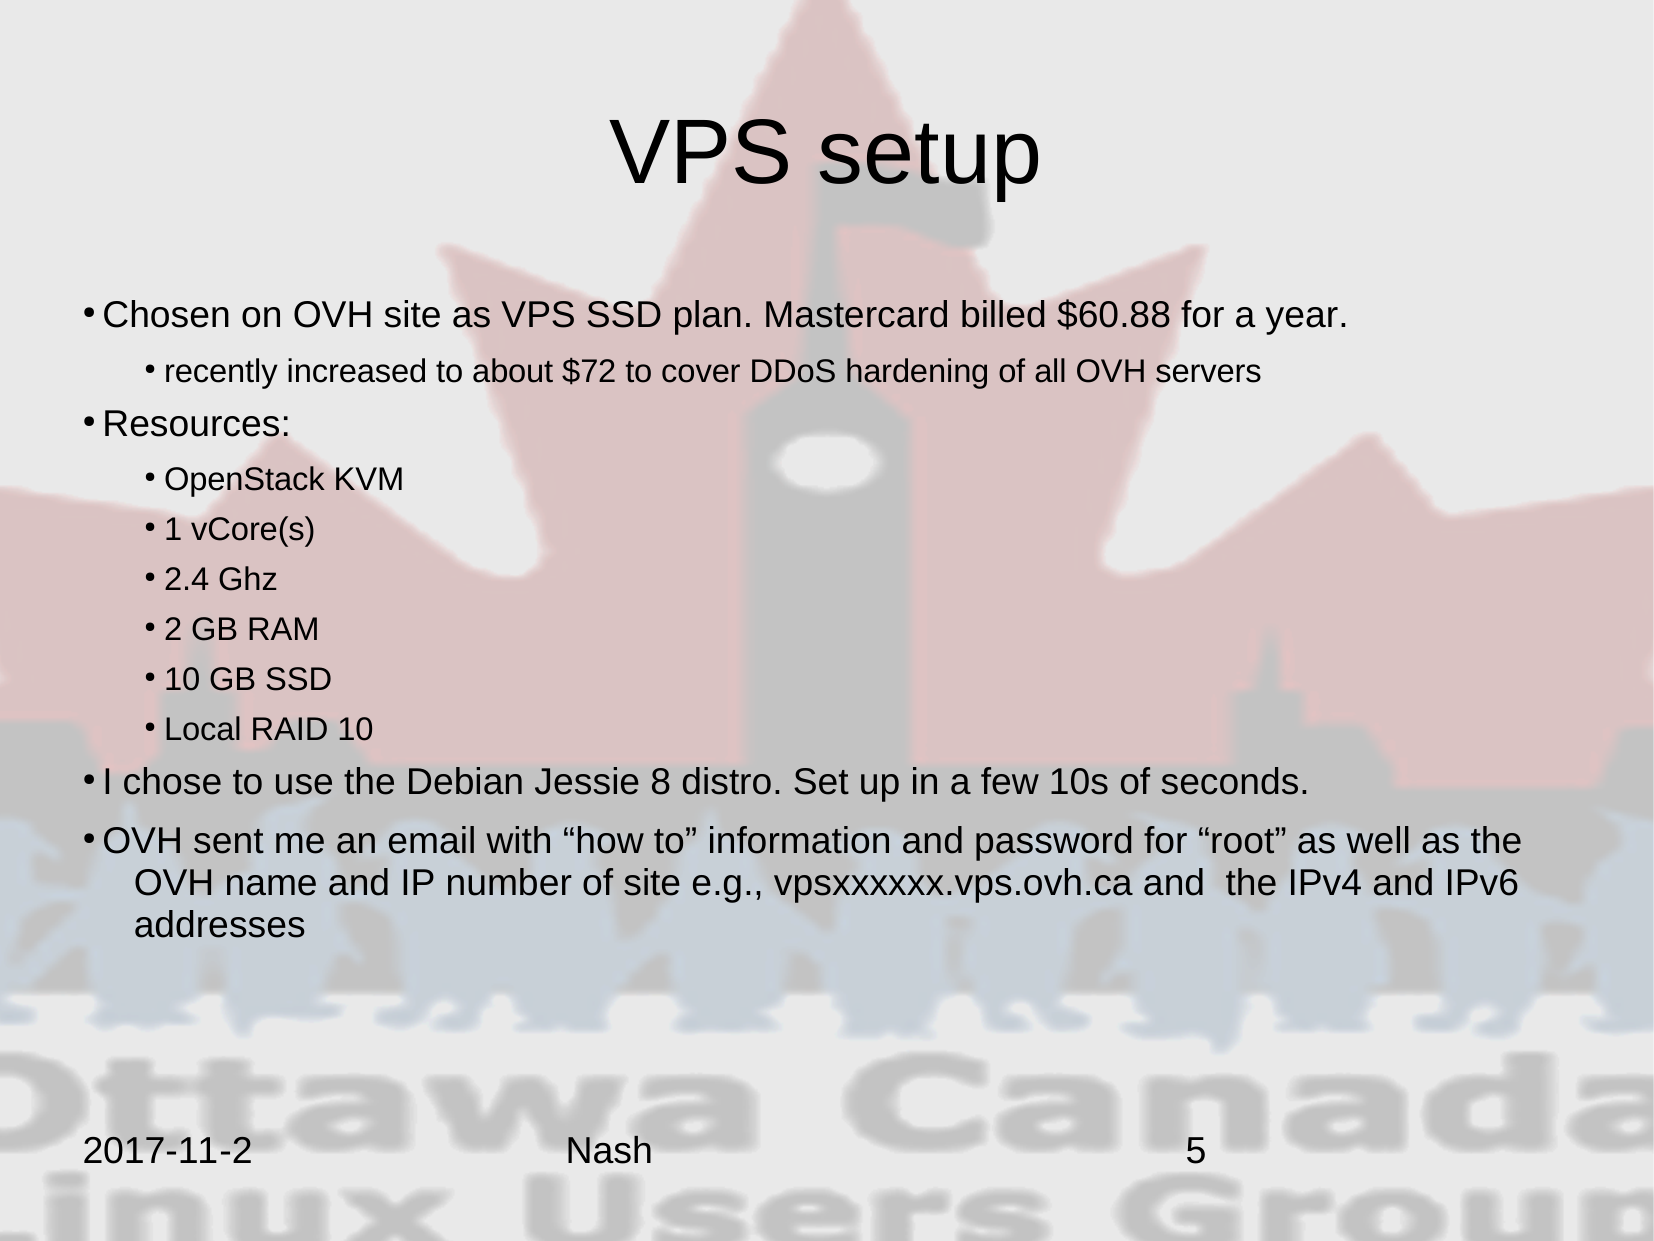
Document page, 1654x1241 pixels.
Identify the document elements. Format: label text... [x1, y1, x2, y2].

picture [0, 0, 1654, 1241]
title VPS setup [82, 49, 1570, 256]
list Chosen on OVH site as VPS SSD plan. Mastercard billed $60.88 for a year. recently increased to about $72 to cover DDoS hardening of all OVH servers Resources: OpenStack KVM 1 vCore(s) 2.4 Ghz 2 GB RAM 10 GB SSD Local RAID 10 I chose to use the Debian Jessie 8 distro. Set up in a few 10s of seconds. OVH sent me an email with “how to” information and password for “root” as well as the OVH name and IP number of site e.g., vpsxxxxxx.vps.ovh.ca and the IPv4 and IPv6 addresses [82, 290, 1570, 1009]
